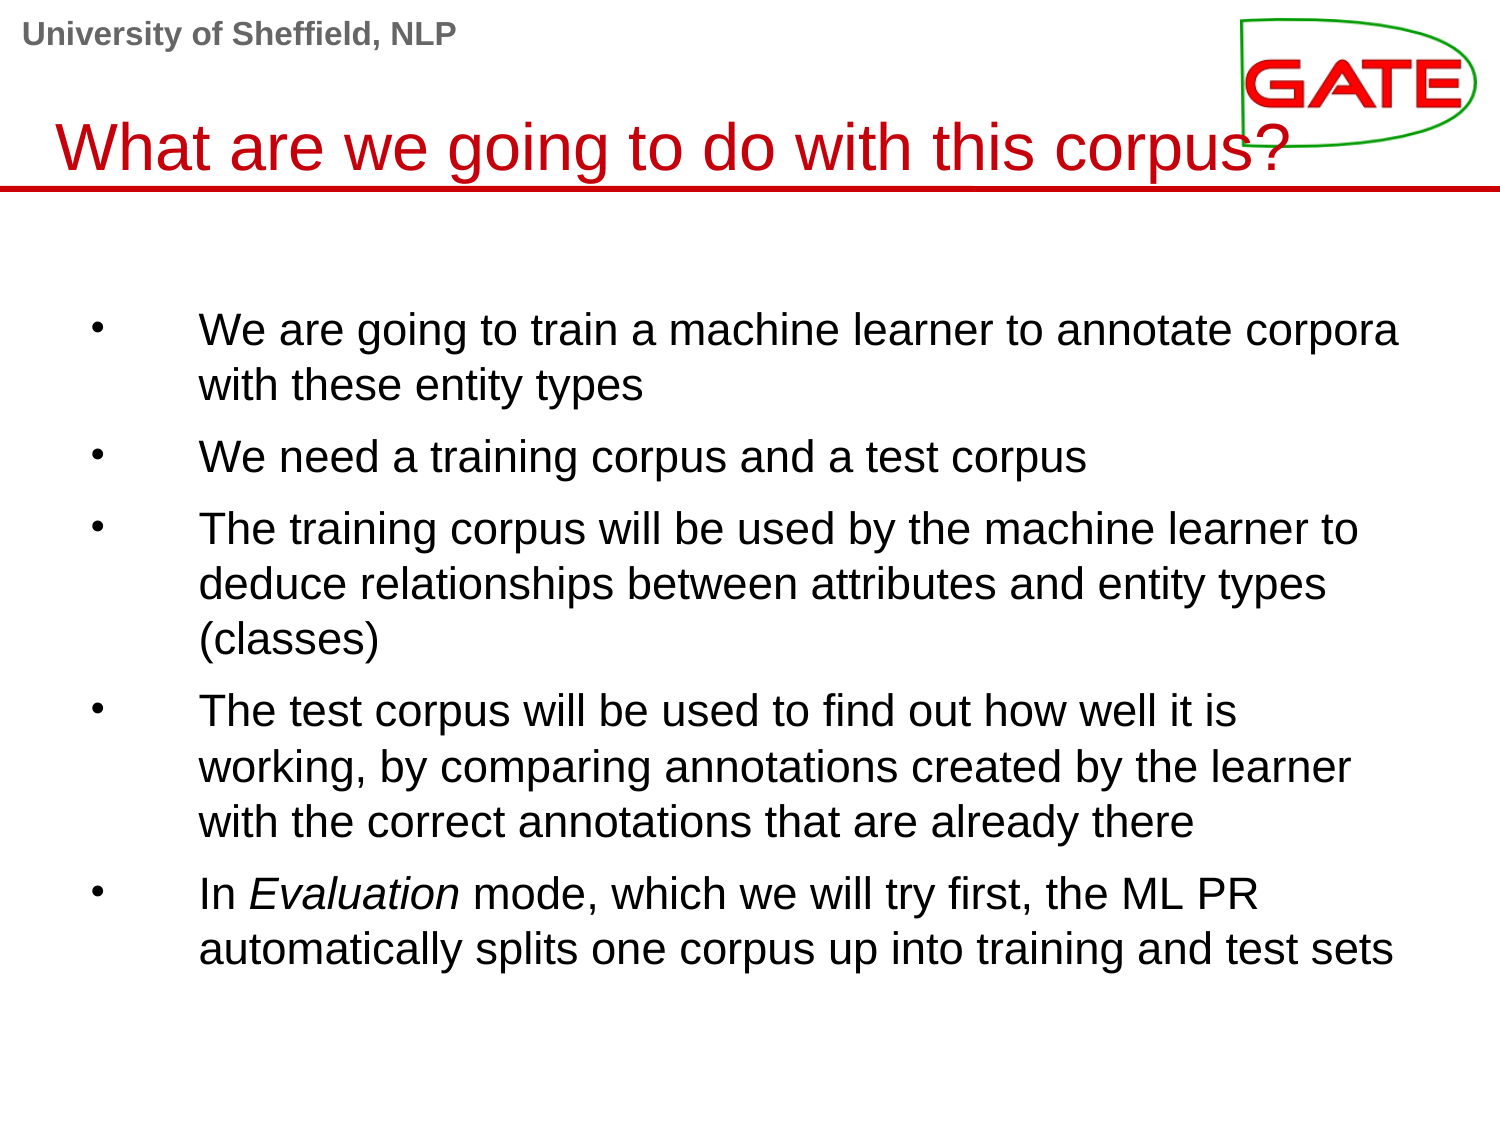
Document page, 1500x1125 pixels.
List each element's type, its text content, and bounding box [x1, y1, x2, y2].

list We are going to train a machine learner to annotate corpora with these entity types We need a training corpus and a test corpus The training corpus will be used by the machine learner to deduce relationships between attributes and entity types (classes) The test corpus will be used to find out how well it is working, by comparing annotations created by the learner with the correct annotations that are already there In Evaluation mode, which we will try first, the ML PR automatically splits one corpus up into training and test sets [75, 290, 1425, 1034]
picture [1240, 18, 1477, 148]
title What are we going to do with this corpus? [41, 37, 1391, 254]
